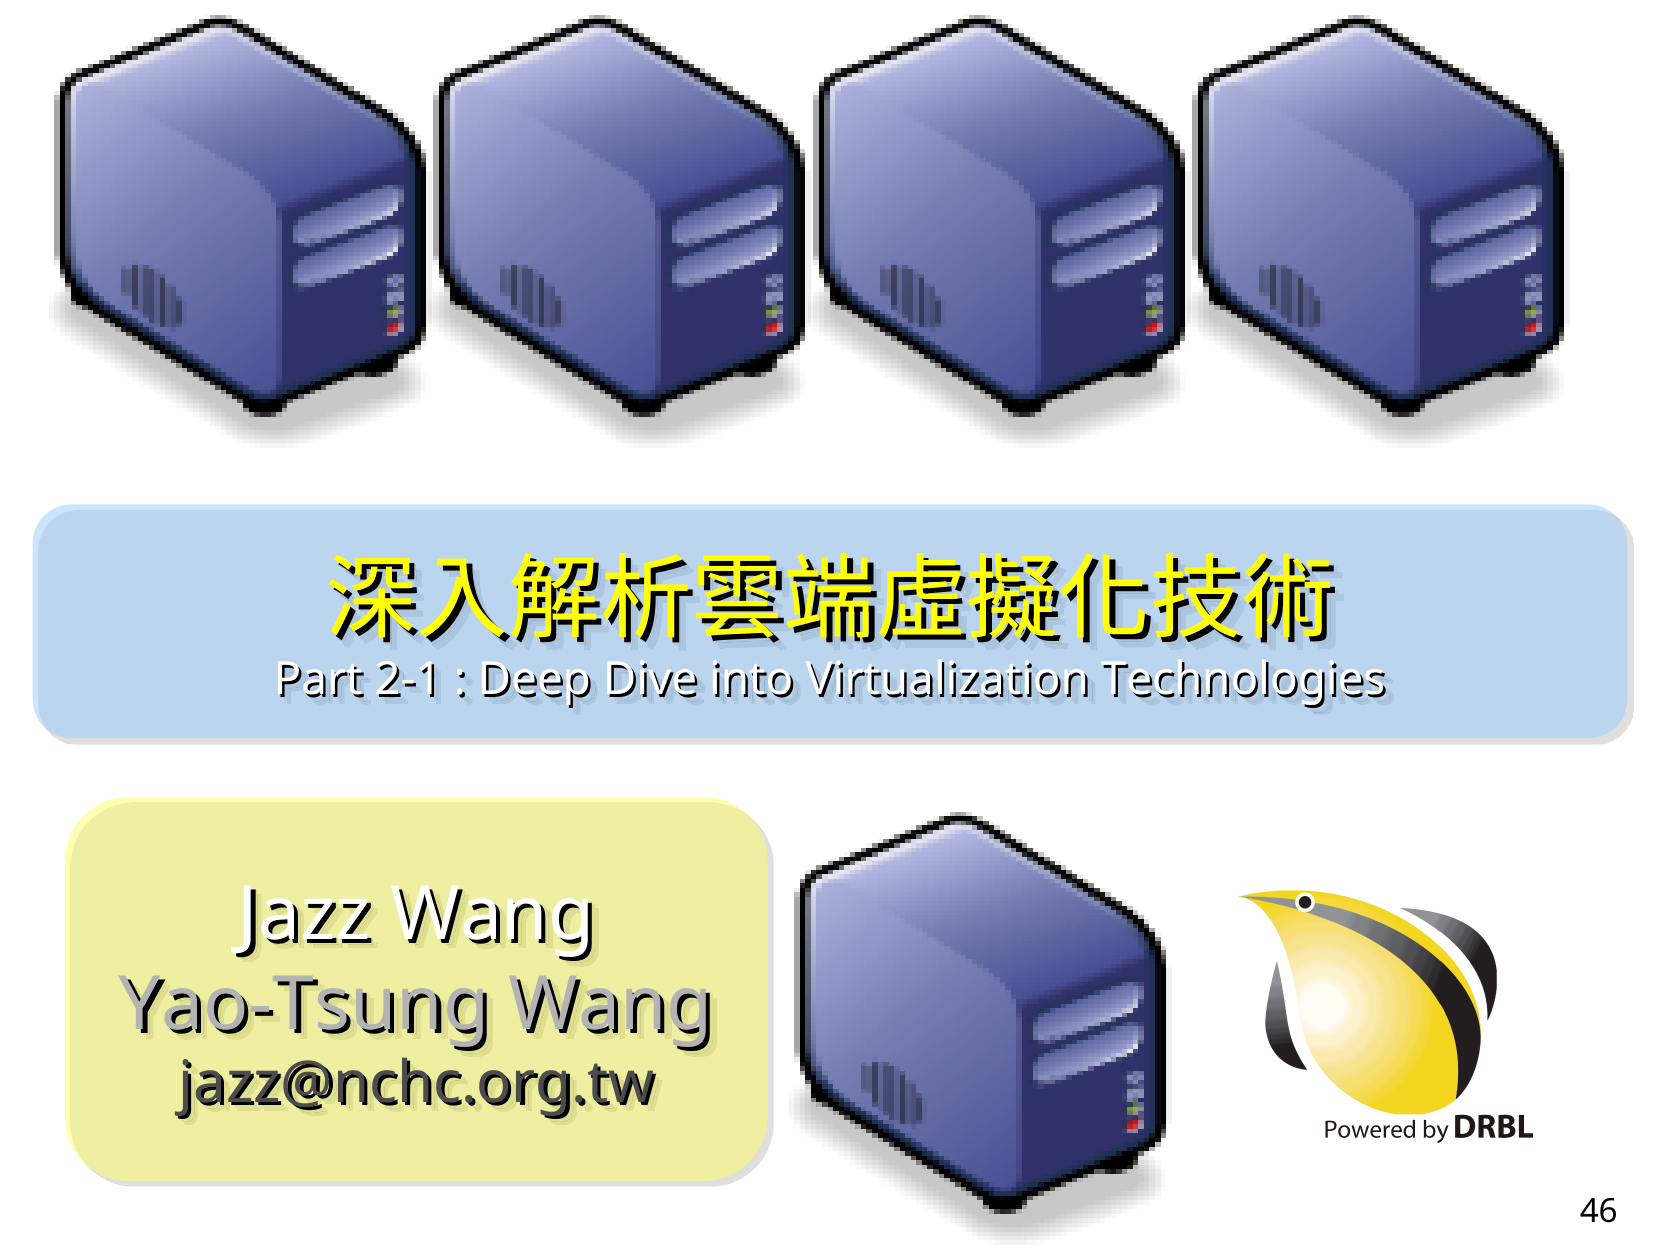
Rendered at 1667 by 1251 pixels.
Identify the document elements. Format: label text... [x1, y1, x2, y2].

text_box Jazz Wang Yao-Tsung Wang jazz@nchc.org.tw [64, 797, 767, 1182]
picture [1224, 874, 1548, 1152]
text_box 深入解析雲端虛擬化技術 Part 2-1 : Deep Dive into Virtualization Technologies [32, 504, 1628, 739]
picture [767, 800, 1211, 1249]
picture [27, 2, 1609, 502]
